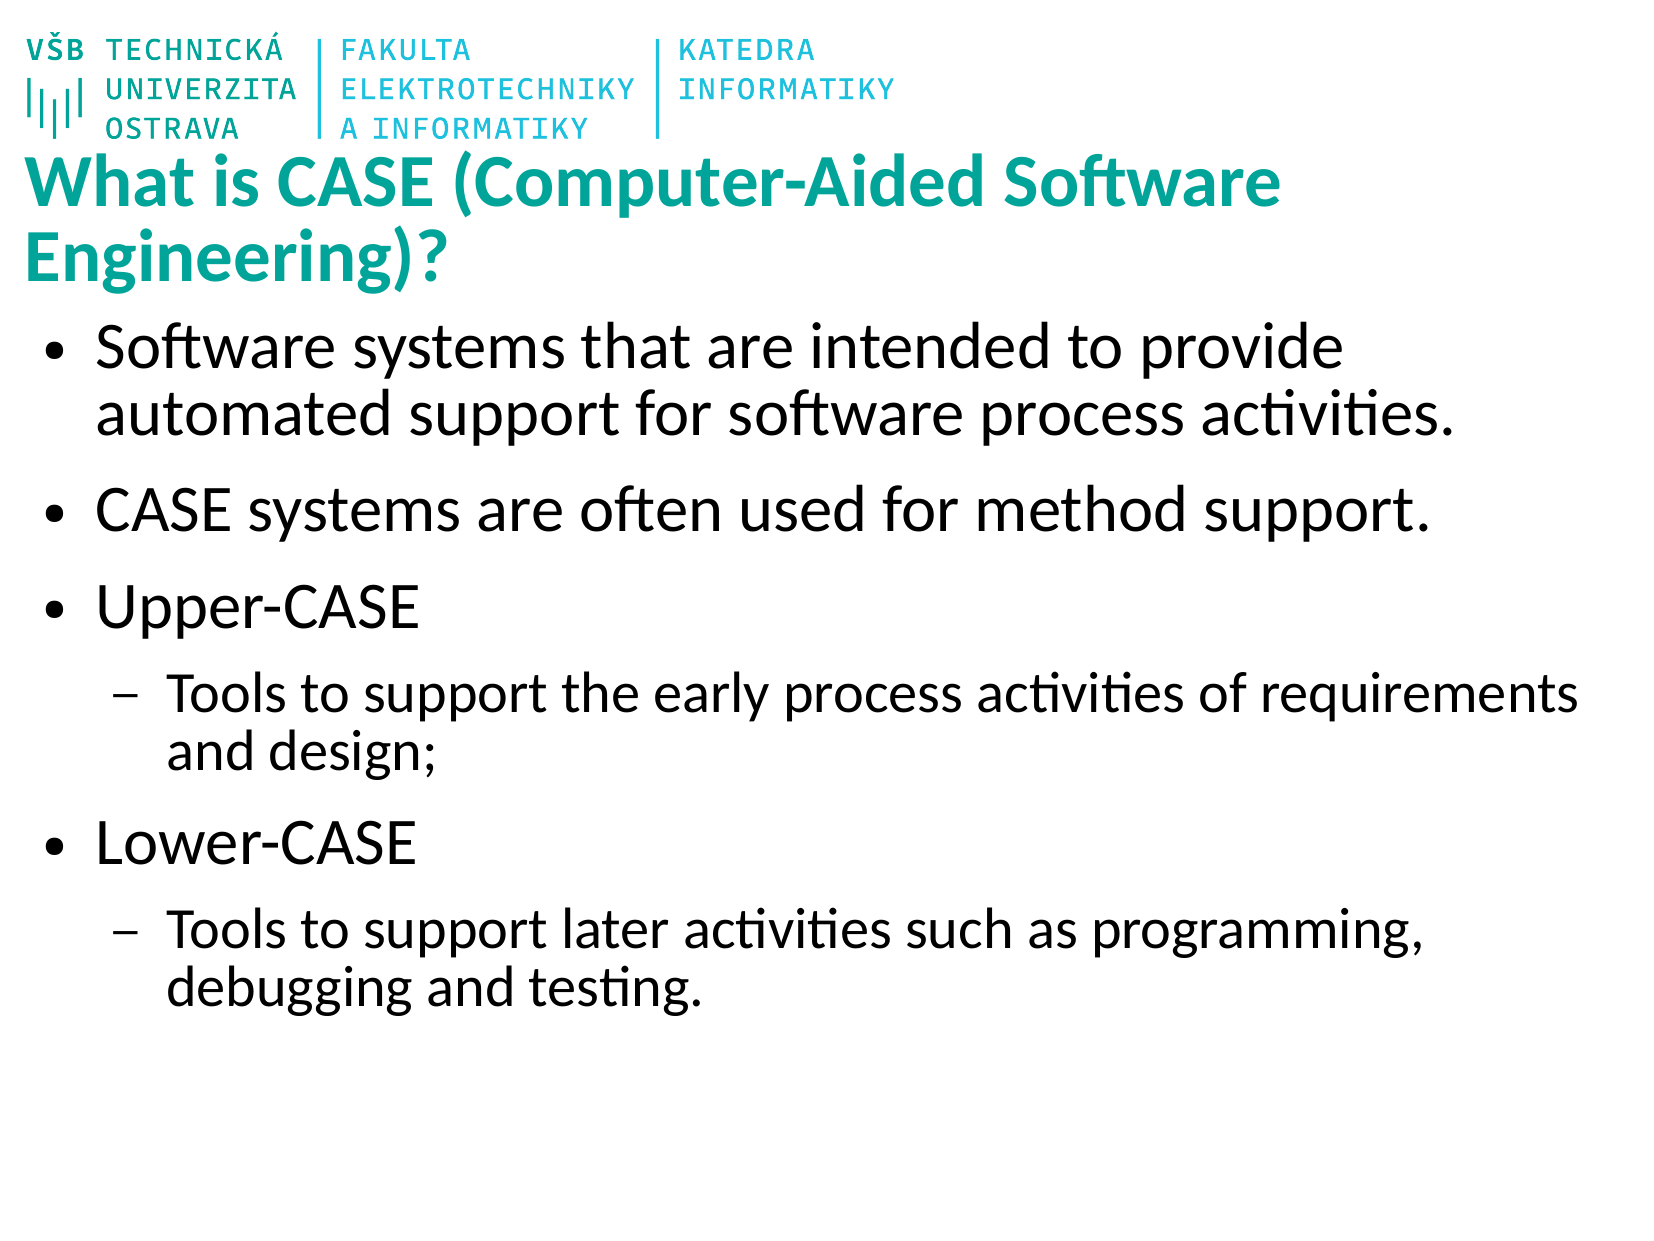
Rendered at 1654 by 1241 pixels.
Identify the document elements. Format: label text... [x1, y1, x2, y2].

title What is CASE (Computer-Aided Software Engineering)? [24, 169, 1629, 301]
picture [26, 31, 894, 139]
list Software systems that are intended to provide automated support for software process activities. CASE systems are often used for method support. Upper-CASE Tools to support the early process activities of requirements and design; Lower-CASE Tools to support later activities such as programming, debugging and testing. [24, 318, 1629, 1146]
